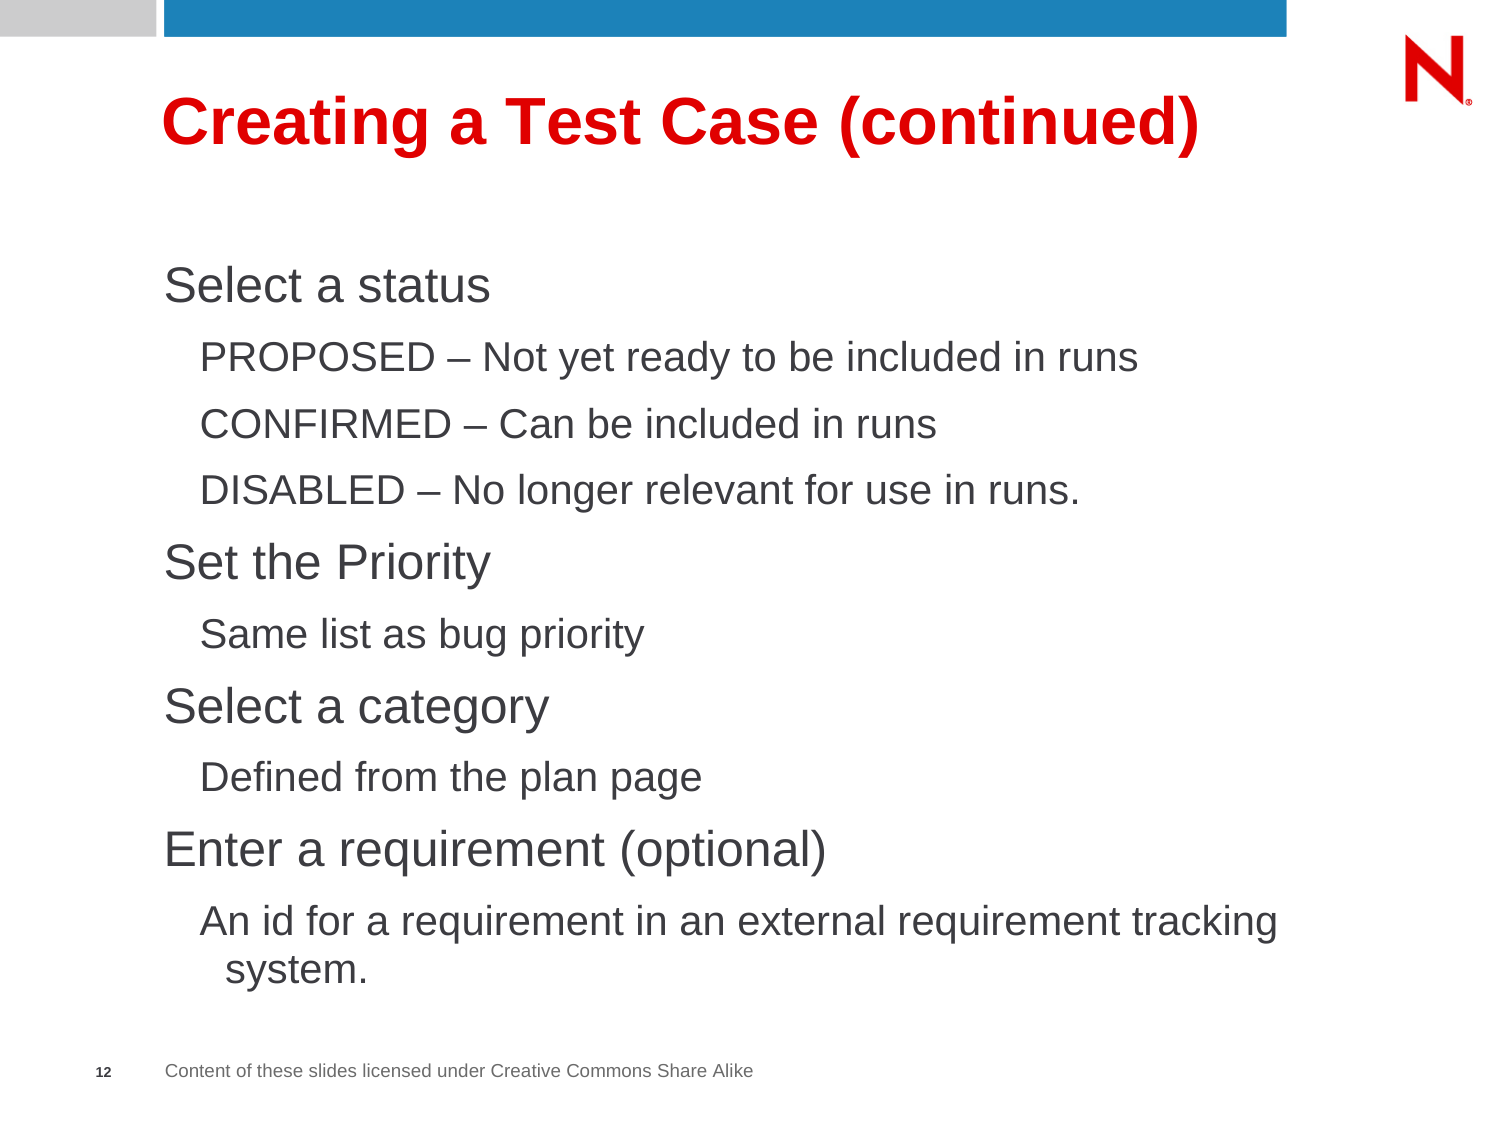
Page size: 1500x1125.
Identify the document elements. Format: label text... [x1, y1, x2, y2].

title Creating a Test Case (continued) [161, 41, 1383, 205]
list Select a status PROPOSED – Not yet ready to be included in runs CONFIRMED – Can be included in runs DISABLED – No longer relevant for use in runs. Set the Priority Same list as bug priority Select a category Defined from the plan page Enter a requirement (optional) An id for a requirement in an external requirement tracking system. [163, 254, 1404, 1125]
picture [1403, 32, 1473, 107]
